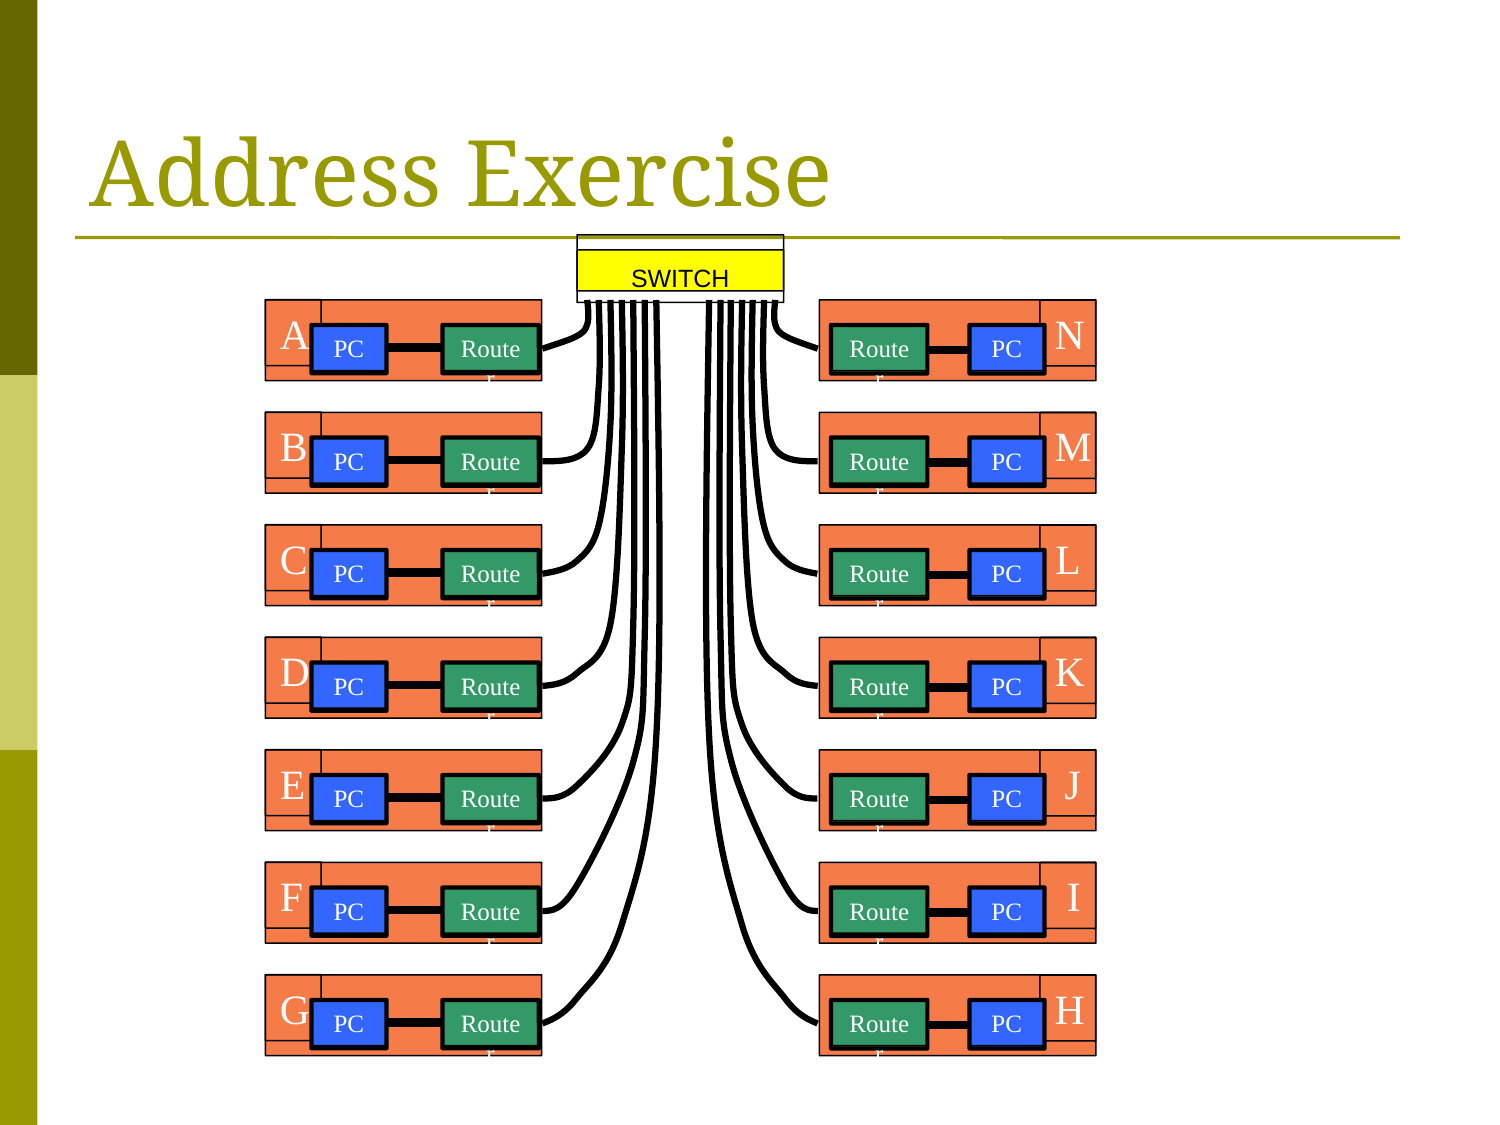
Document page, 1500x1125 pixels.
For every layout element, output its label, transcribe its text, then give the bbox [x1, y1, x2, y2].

text_box J [1039, 750, 1096, 816]
text_box Router [442, 999, 539, 1076]
text_box PC [311, 437, 387, 483]
text_box PC [969, 324, 1045, 371]
text_box N [1039, 299, 1096, 366]
text_box PC [969, 549, 1045, 596]
text_box [819, 862, 1039, 944]
text_box Router [830, 662, 928, 738]
text_box PC [311, 549, 387, 596]
text_box [322, 862, 542, 944]
text_box [265, 352, 442, 381]
text_box A [265, 299, 322, 366]
text_box Router [830, 324, 928, 401]
text_box F [265, 862, 322, 928]
text_box L [1039, 525, 1096, 591]
text_box G [265, 974, 322, 1041]
text_box PC [969, 662, 1045, 708]
text_box [819, 412, 1039, 494]
text_box [265, 914, 442, 944]
text_box Router [442, 774, 539, 851]
text_box PC [311, 324, 387, 371]
text_box [322, 412, 542, 494]
text_box [819, 299, 1039, 381]
text_box [265, 1027, 442, 1056]
text_box Router [830, 774, 928, 851]
text_box PC [969, 999, 1045, 1046]
text_box [928, 354, 1096, 381]
text_box [322, 974, 542, 1056]
text_box [928, 467, 1096, 494]
text_box [819, 524, 1039, 606]
text_box M [1039, 412, 1096, 478]
text_box [322, 299, 542, 381]
text_box PC [311, 774, 387, 821]
text_box [265, 577, 442, 606]
text_box [265, 464, 442, 494]
text_box [928, 804, 1096, 831]
text_box Router [442, 324, 539, 401]
text_box Router [830, 437, 928, 513]
text_box [819, 974, 1039, 1056]
text_box [819, 637, 1039, 719]
text_box K [1039, 637, 1096, 703]
text_box [265, 802, 442, 831]
text_box PC [311, 887, 387, 933]
text_box SWITCH [577, 235, 784, 301]
text_box PC [969, 887, 1045, 933]
text_box Router [830, 887, 928, 963]
title Address Exercise [75, 45, 1426, 233]
text_box [928, 692, 1096, 719]
text_box D [265, 637, 322, 703]
text_box [265, 689, 442, 719]
text_box C [265, 524, 322, 591]
text_box B [265, 412, 322, 478]
text_box [322, 524, 542, 606]
text_box Router [442, 437, 539, 513]
text_box Router [442, 662, 539, 738]
text_box [928, 579, 1096, 606]
text_box I [1039, 862, 1096, 928]
text_box PC [969, 437, 1045, 483]
text_box Router [442, 549, 539, 626]
text_box E [265, 749, 322, 816]
text_box PC [311, 999, 387, 1046]
text_box [928, 917, 1096, 944]
text_box [322, 749, 542, 831]
text_box Router [442, 887, 539, 963]
text_box [928, 1029, 1096, 1056]
text_box [322, 637, 542, 719]
text_box [819, 749, 1039, 831]
text_box H [1039, 975, 1096, 1041]
text_box PC [311, 662, 387, 708]
text_box PC [969, 774, 1045, 821]
text_box Router [830, 549, 928, 626]
text_box Router [830, 999, 928, 1076]
